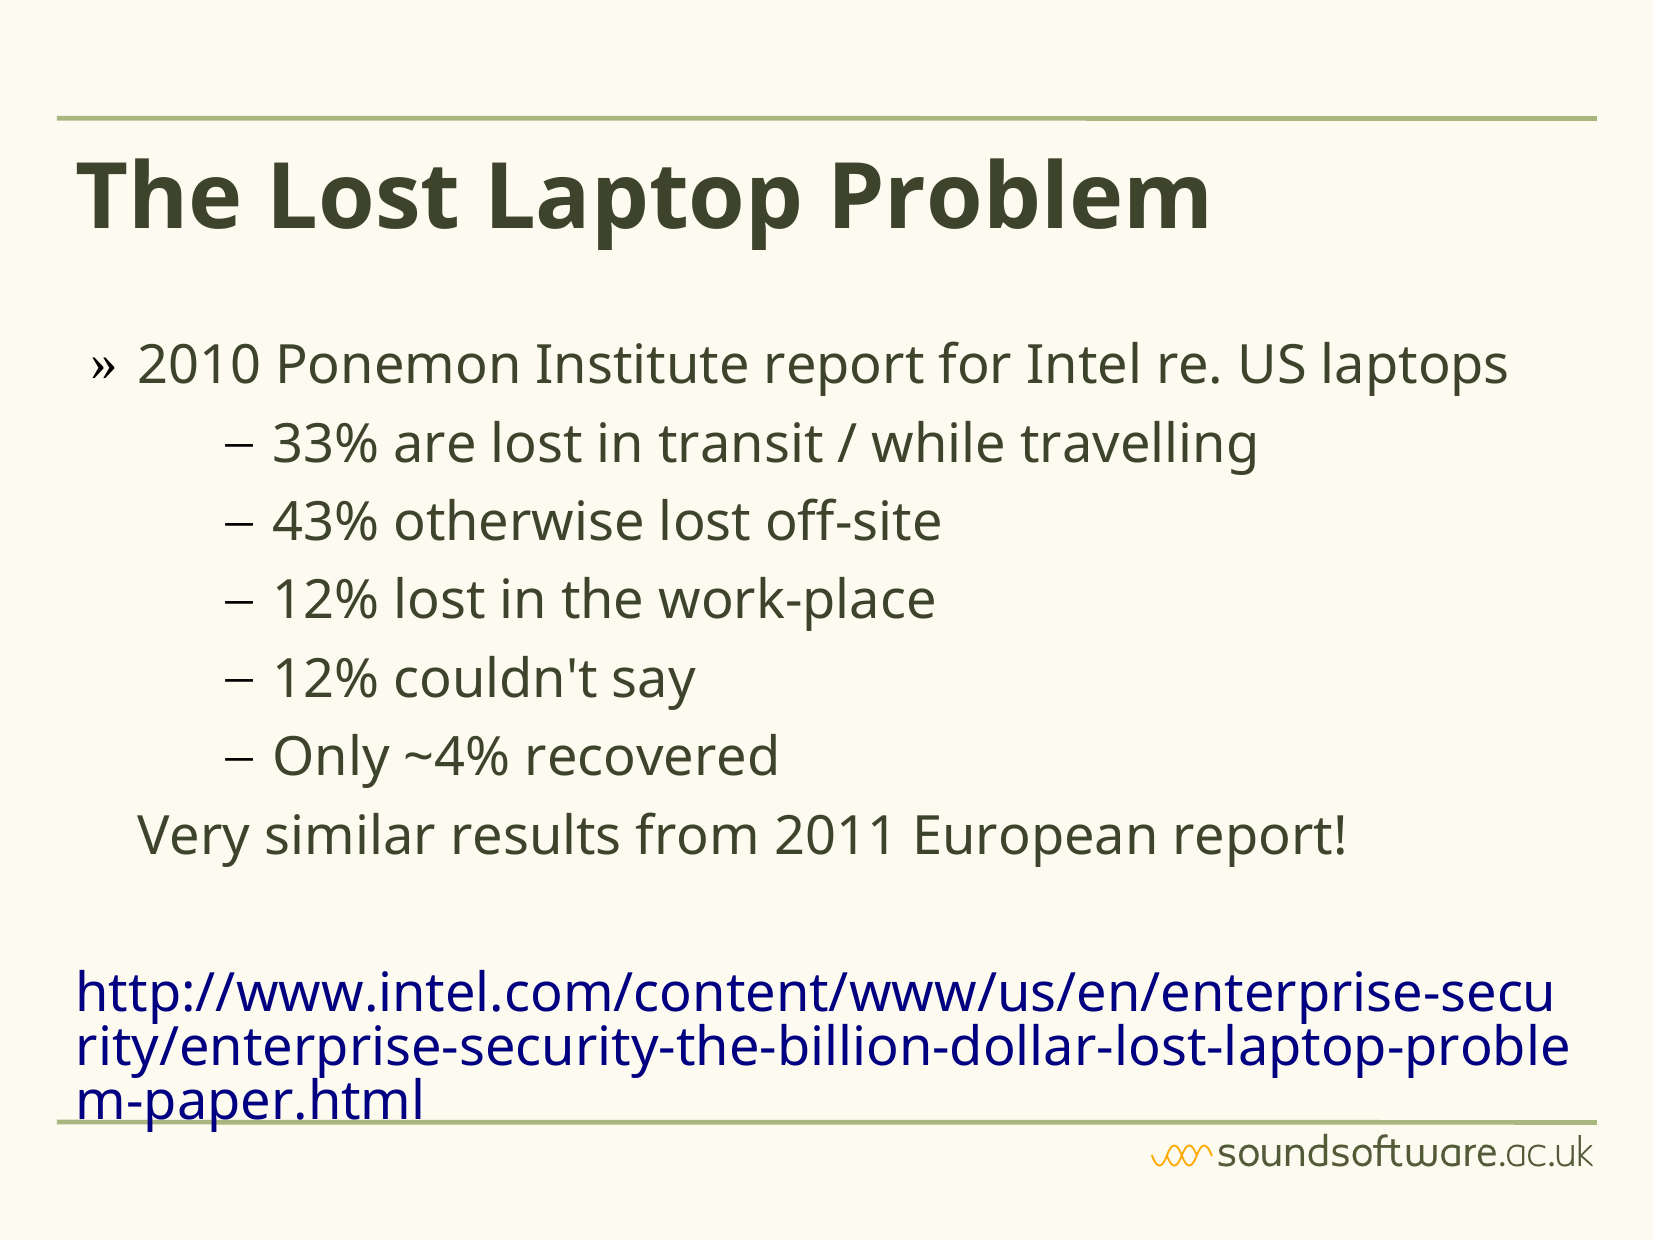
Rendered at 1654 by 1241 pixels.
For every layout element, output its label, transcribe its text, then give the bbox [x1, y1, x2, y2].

list 2010 Ponemon Institute report for Intel re. US laptops 33% are lost in transit / while travelling 43% otherwise lost off-site 12% lost in the work-place 12% couldn't say Only ~4% recovered Very similar results from 2011 European report! http://www.intel.com/content/www/us/en/enterprise-security/enterprise-security-the-billion-dollar-lost-laptop-problem-paper.html [59, 321, 1594, 1140]
picture [1151, 1140, 1593, 1167]
title The Lost Laptop Problem [59, 109, 1594, 274]
